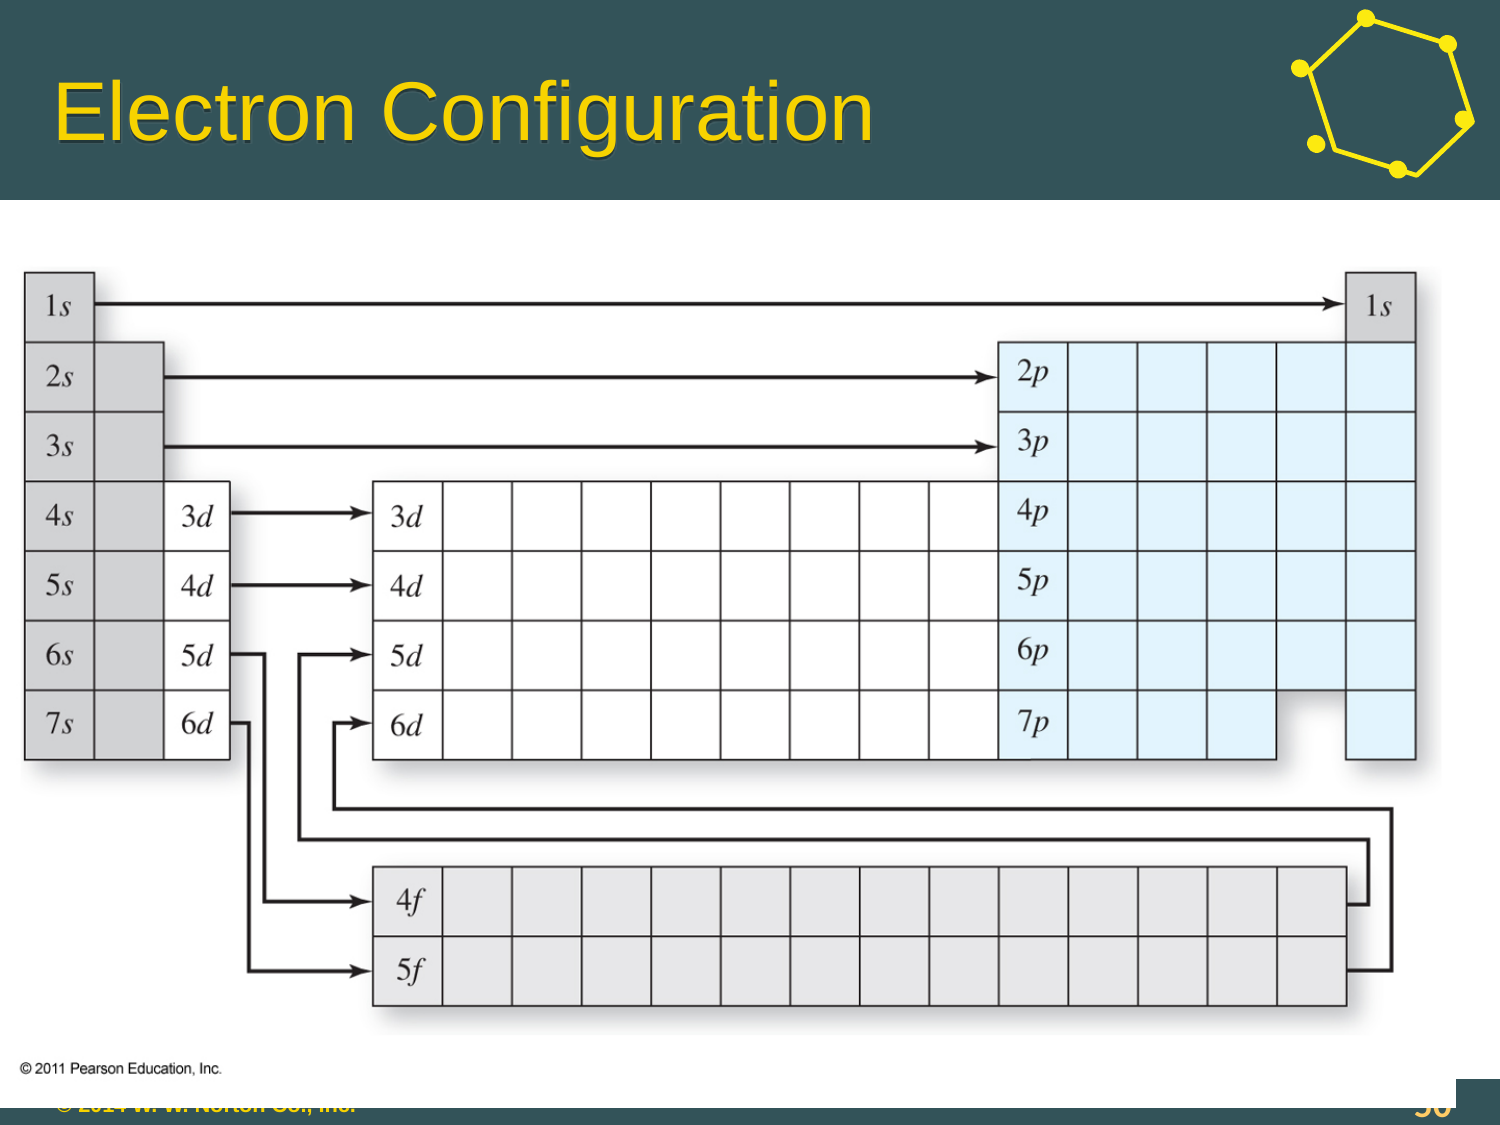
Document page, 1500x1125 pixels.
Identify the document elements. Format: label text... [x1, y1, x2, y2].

picture [0, 249, 1456, 1108]
slide_number <number> [1390, 1076, 1468, 1125]
title Electron Configuration [37, 19, 1118, 195]
